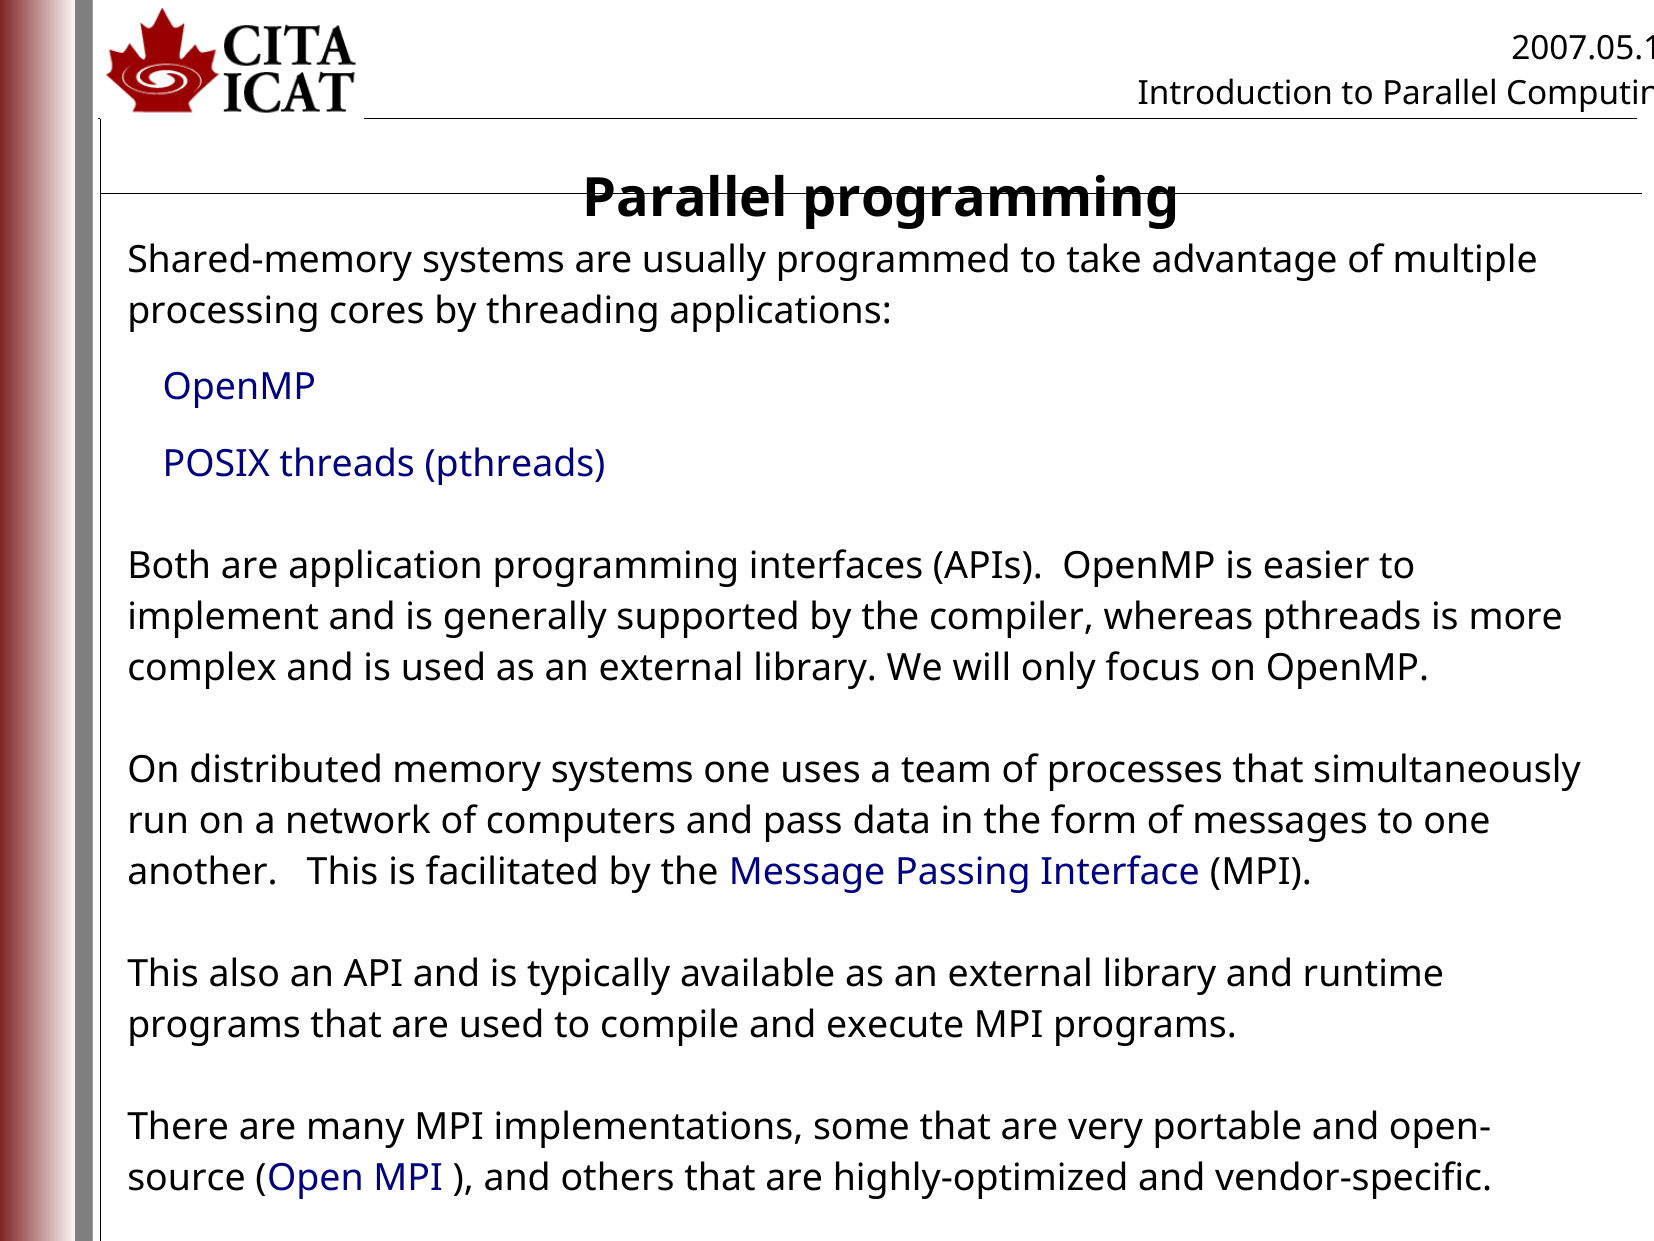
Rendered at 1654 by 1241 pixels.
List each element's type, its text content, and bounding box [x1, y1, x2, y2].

text_box Parallel programming [112, 114, 1651, 196]
text_box 2007.05.18 Introduction to Parallel Computing [1122, 16, 1654, 113]
text_box Shared-memory systems are usually programmed to take advantage of multiple processing cores by threading applications: OpenMP POSIX threads (pthreads) Both are application programming interfaces (APIs). OpenMP is easier to implement and is generally supported by the compiler, whereas pthreads is more complex and is used as an external library. We will only focus on OpenMP. On distributed memory systems one uses a team of processes that simultaneously run on a network of computers and pass data in the form of messages to one another. This is facilitated by the Message Passing Interface (MPI). This also an API and is typically available as an external library and runtime programs that are used to compile and execute MPI programs. There are many MPI implementations, some that are very portable and open-source (Open MPI ), and others that are highly-optimized and vendor-specific. One can run MPI programs on shared-memory systems, or even mix the two approaches. [112, 225, 1613, 1236]
text_box [0, 0, 76, 1241]
picture [100, 5, 364, 119]
